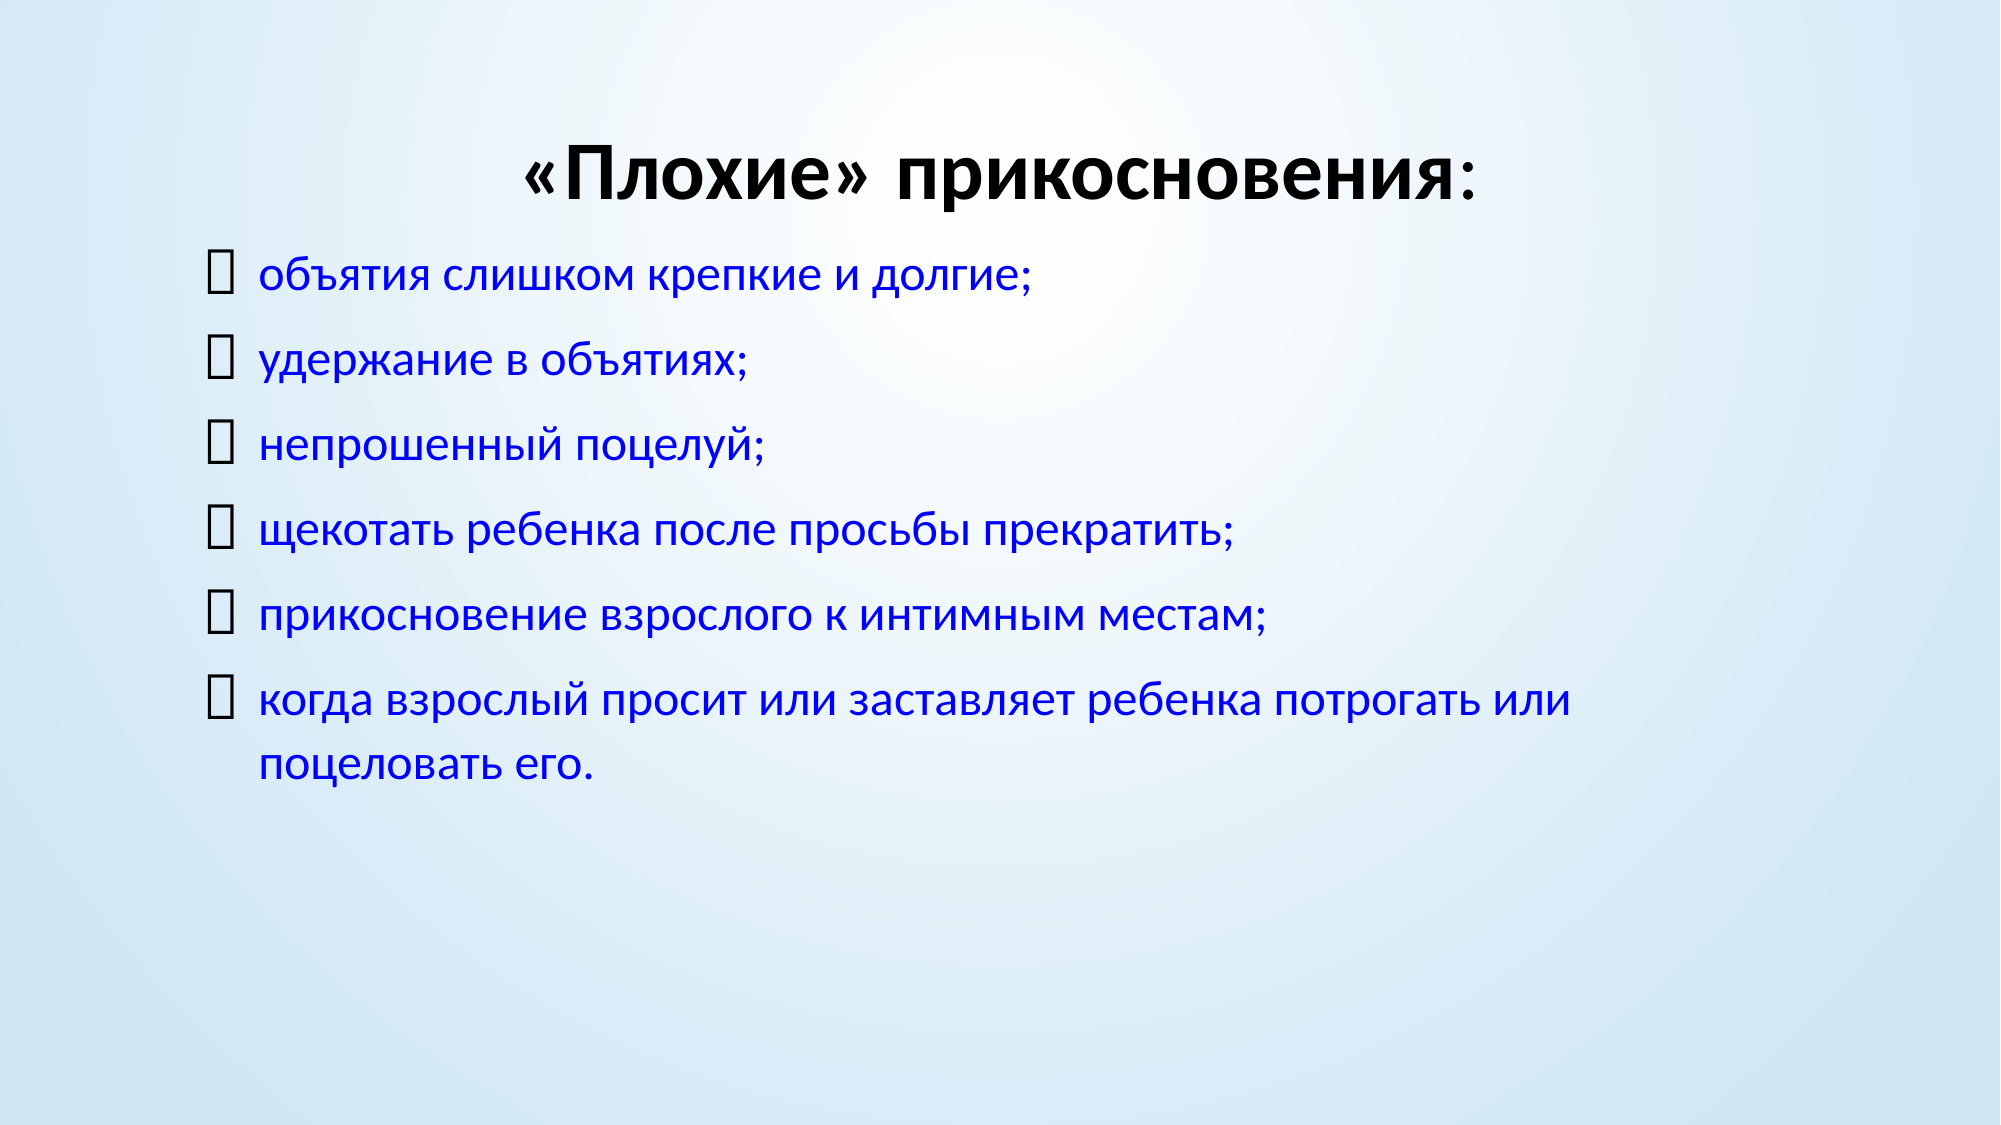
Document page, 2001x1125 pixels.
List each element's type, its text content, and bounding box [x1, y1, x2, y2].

list объятия слишком крепкие и долгие; удержание в объятиях; непрошенный поцелуй; щекотать ребенка после просьбы прекратить; прикосновение взрослого к интимным местам; когда взрослый просит или заставляет ребенка потрогать или поцеловать его. [187, 228, 1813, 1058]
title «Плохие» прикосновения: [187, 101, 1813, 228]
picture [0, 0, 2000, 1125]
